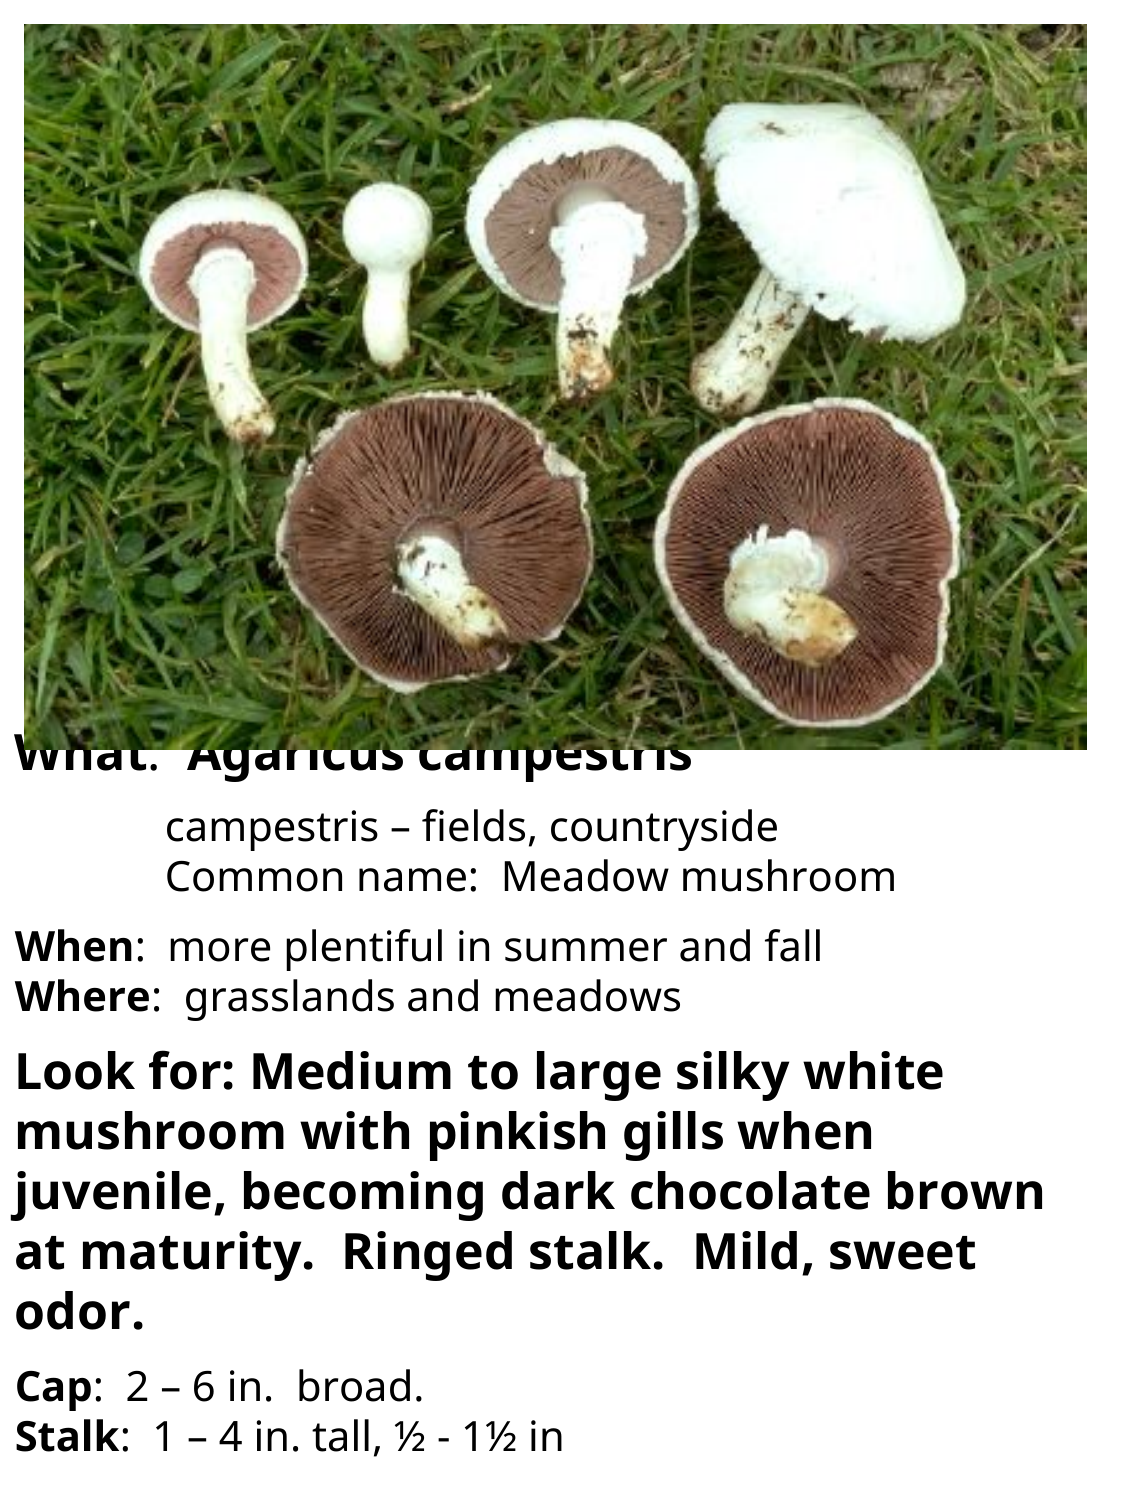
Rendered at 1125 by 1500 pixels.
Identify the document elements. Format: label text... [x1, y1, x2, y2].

picture [24, 24, 1087, 751]
text_box What: Agaricus campestris campestris – fields, countryside Common name: Meadow mushroom When: more plentiful in summer and fall Where: grasslands and meadows Look for: Medium to large silky white mushroom with pinkish gills when juvenile, becoming dark chocolate brown at maturity. Ringed stalk. Mild, sweet odor. Cap: 2 – 6 in. broad. Stalk: 1 – 4 in. tall, ½ - 1½ in [0, 712, 1100, 1468]
